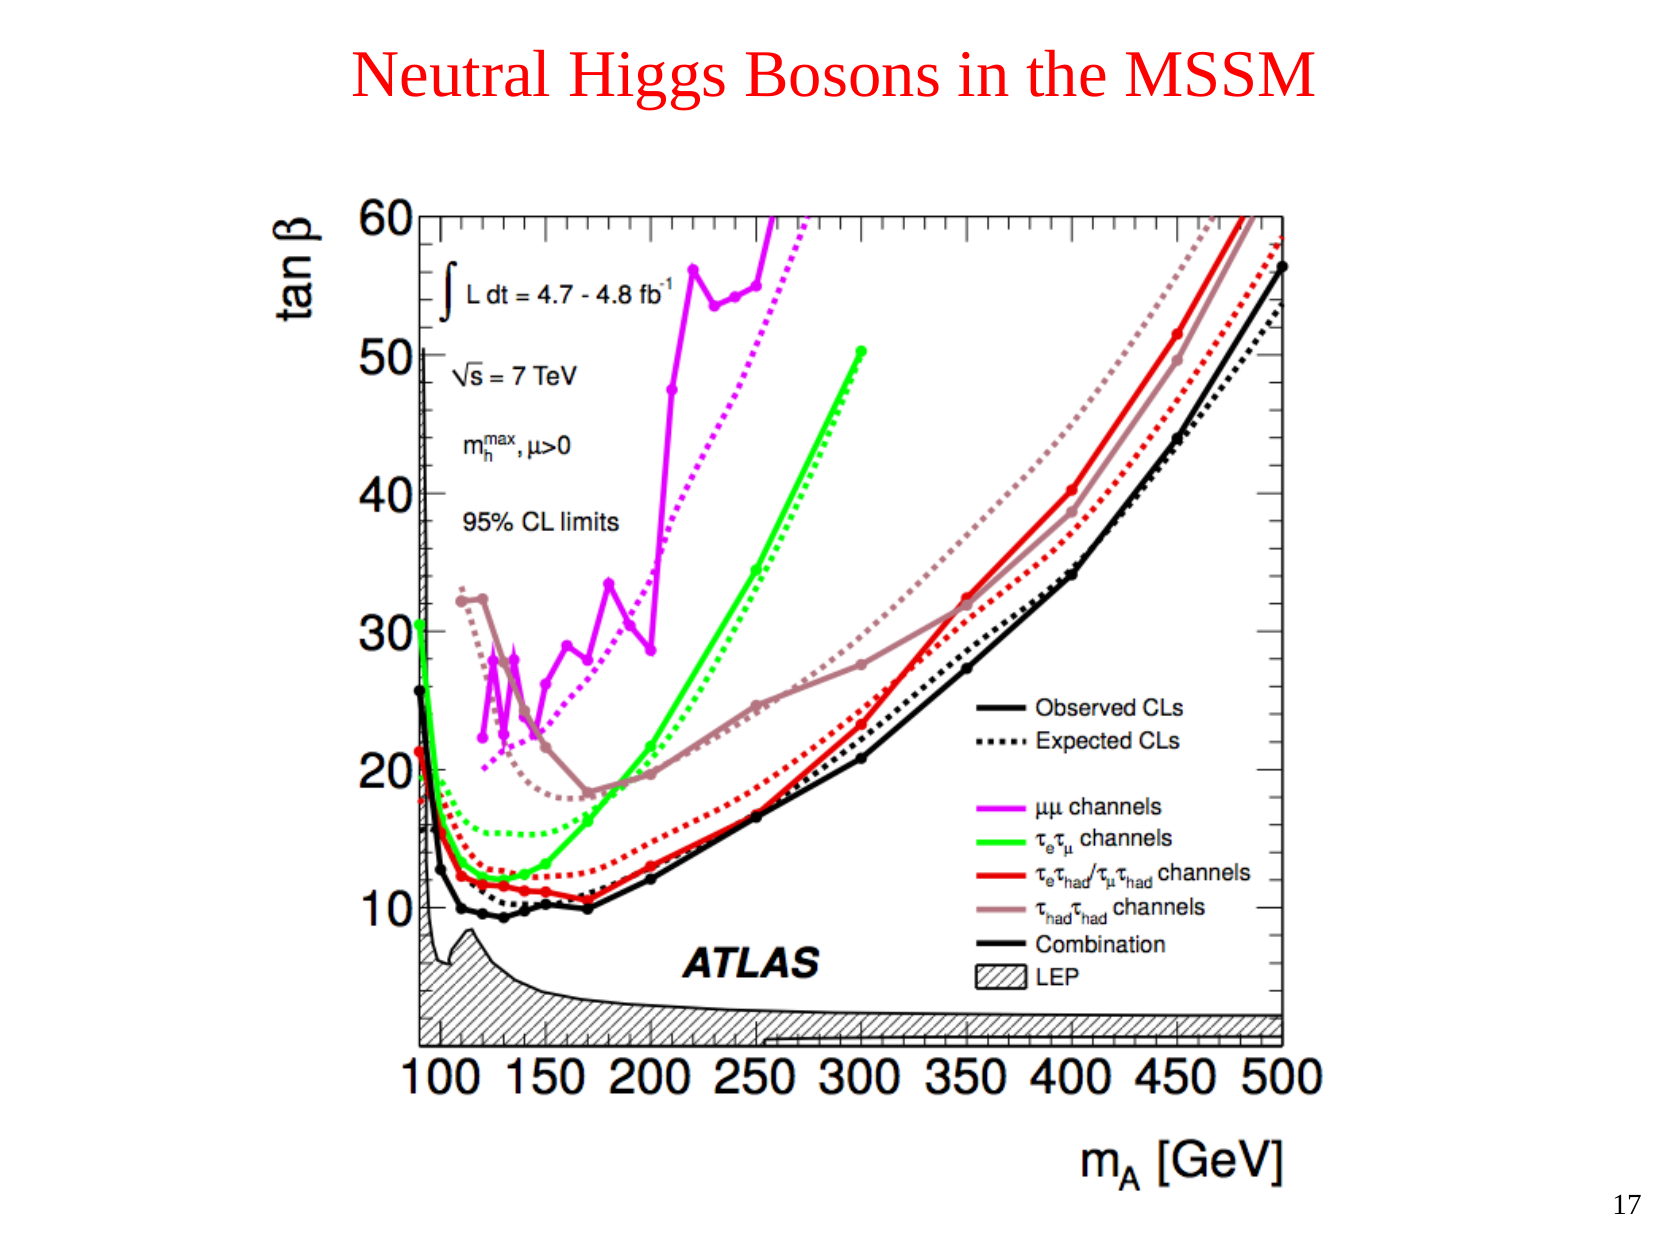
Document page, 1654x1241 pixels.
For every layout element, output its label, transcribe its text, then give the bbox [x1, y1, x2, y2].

picture [246, 183, 1356, 1216]
title Neutral Higgs Bosons in the MSSM [128, 5, 1541, 144]
